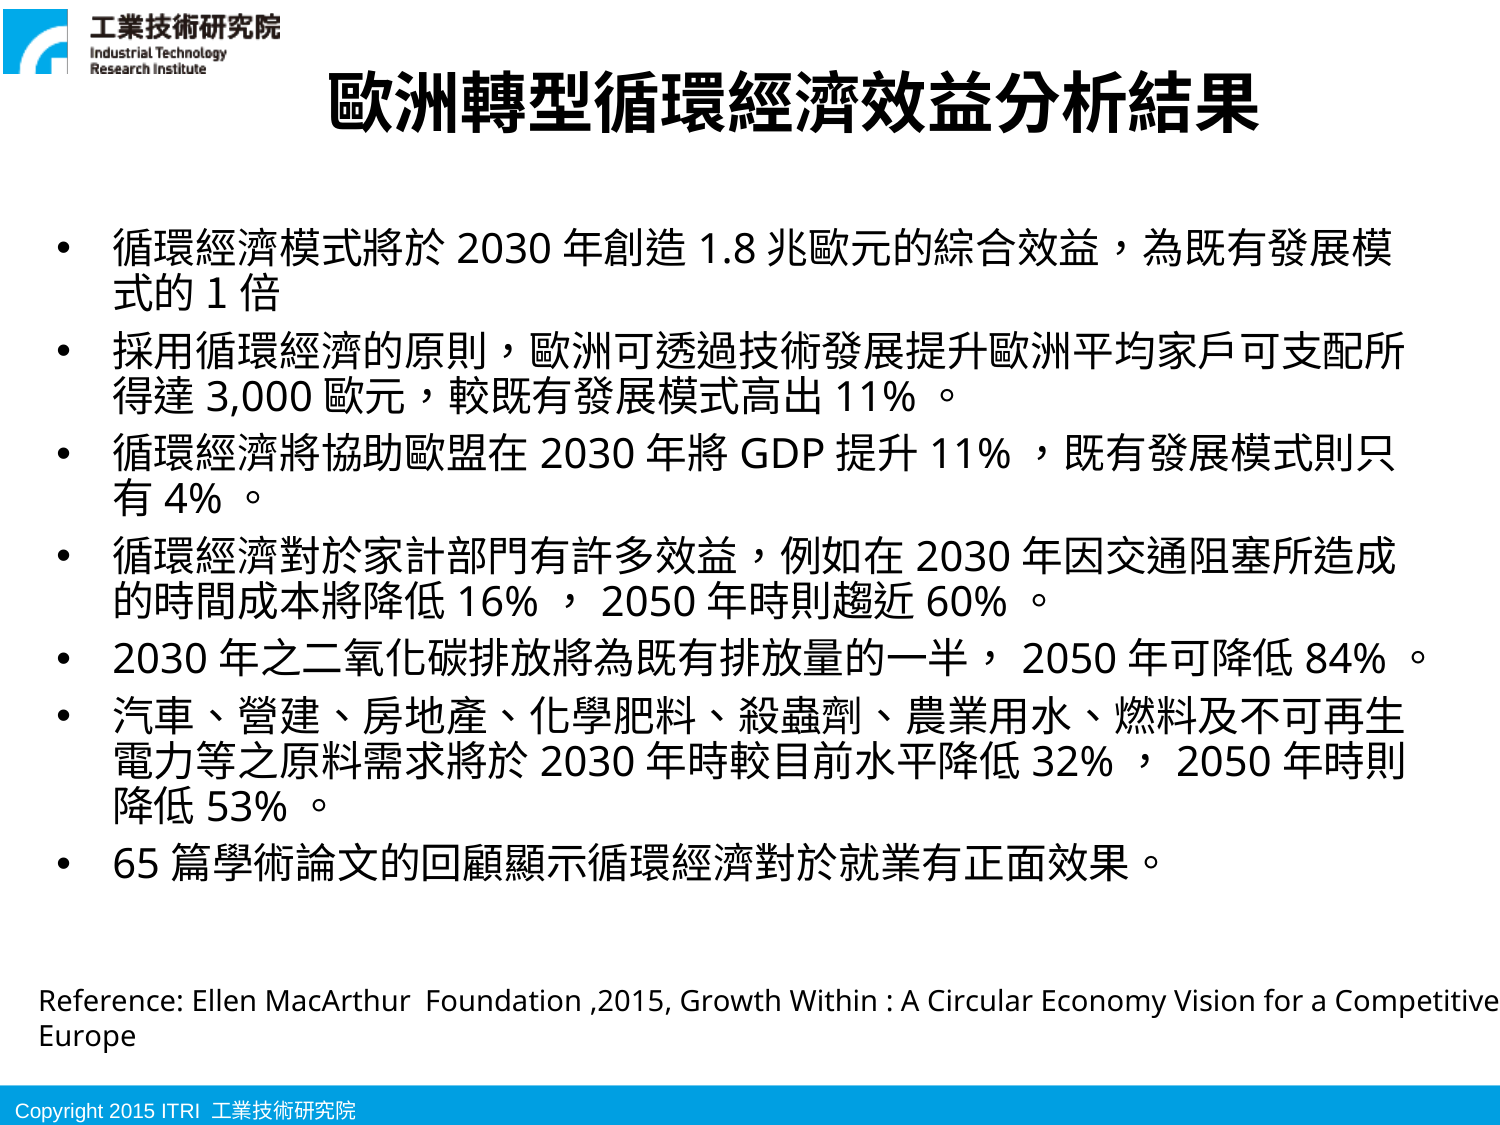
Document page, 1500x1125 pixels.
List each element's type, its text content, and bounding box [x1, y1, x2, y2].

title 歐洲轉型循環經濟效益分析結果 [46, 37, 1500, 163]
text_box Reference: Ellen MacArthur Foundation ,2015, Growth Within : A Circular Economy Vision for a Competitive Europe [23, 974, 1500, 1060]
picture [19, 9, 280, 74]
list 循環經濟模式將於2030年創造1.8兆歐元的綜合效益，為既有發展模式的1倍 採用循環經濟的原則，歐洲可透過技術發展提升歐洲平均家戶可支配所得達3,000歐元，較既有發展模式高出11%。 循環經濟將協助歐盟在2030年將GDP提升11%，既有發展模式則只有4%。 循環經濟對於家計部門有許多效益，例如在2030年因交通阻塞所造成的時間成本將降低16%，2050年時則趨近60%。 2030年之二氧化碳排放將為既有排放量的一半，2050年可降低84%。 汽車、營建、房地產、化學肥料、殺蟲劑、農業用水、燃料及不可再生電力等之原料需求將於2030年時較目前水平降低32%，2050年時則降低53%。 65篇學術論文的回顧顯示循環經濟對於就業有正面效果。 [41, 220, 1445, 922]
